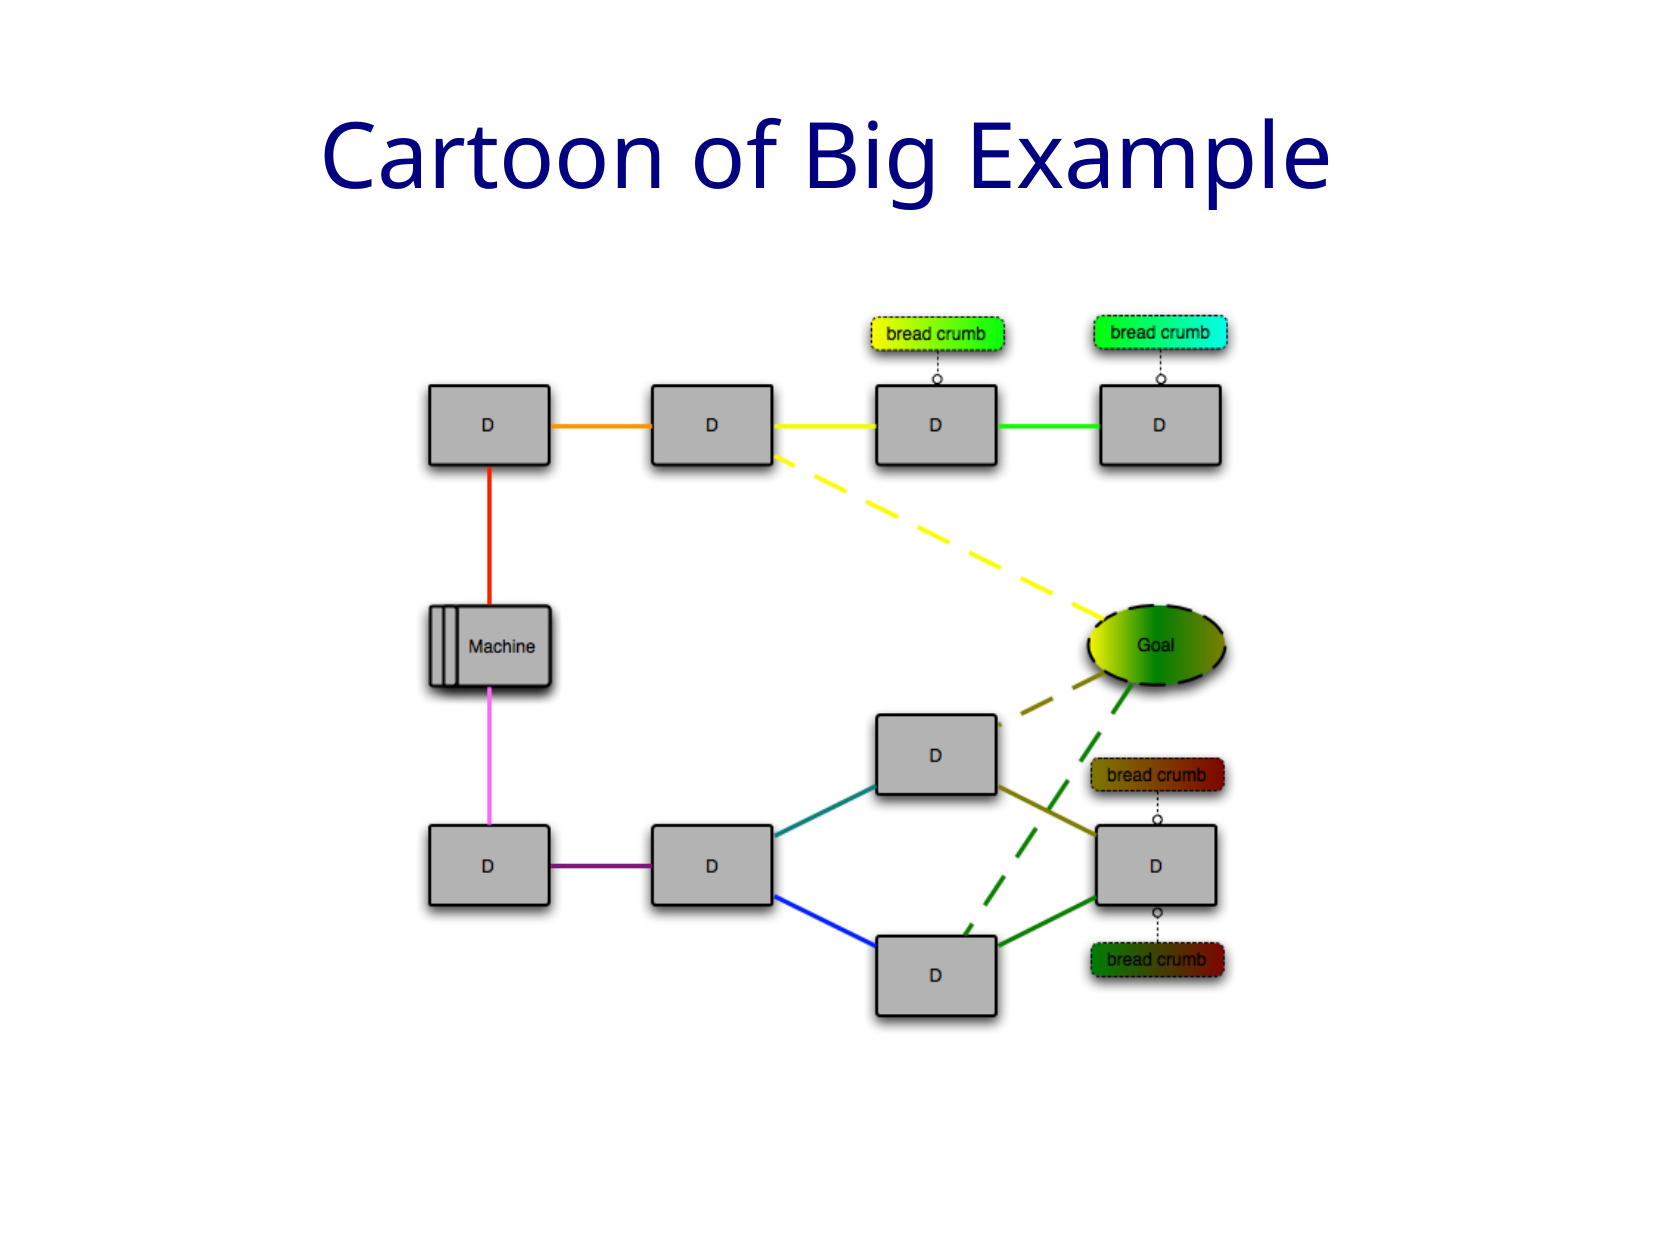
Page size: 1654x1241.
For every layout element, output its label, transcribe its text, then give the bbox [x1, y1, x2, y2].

title Cartoon of Big Example [82, 49, 1571, 257]
picture [396, 290, 1256, 1109]
